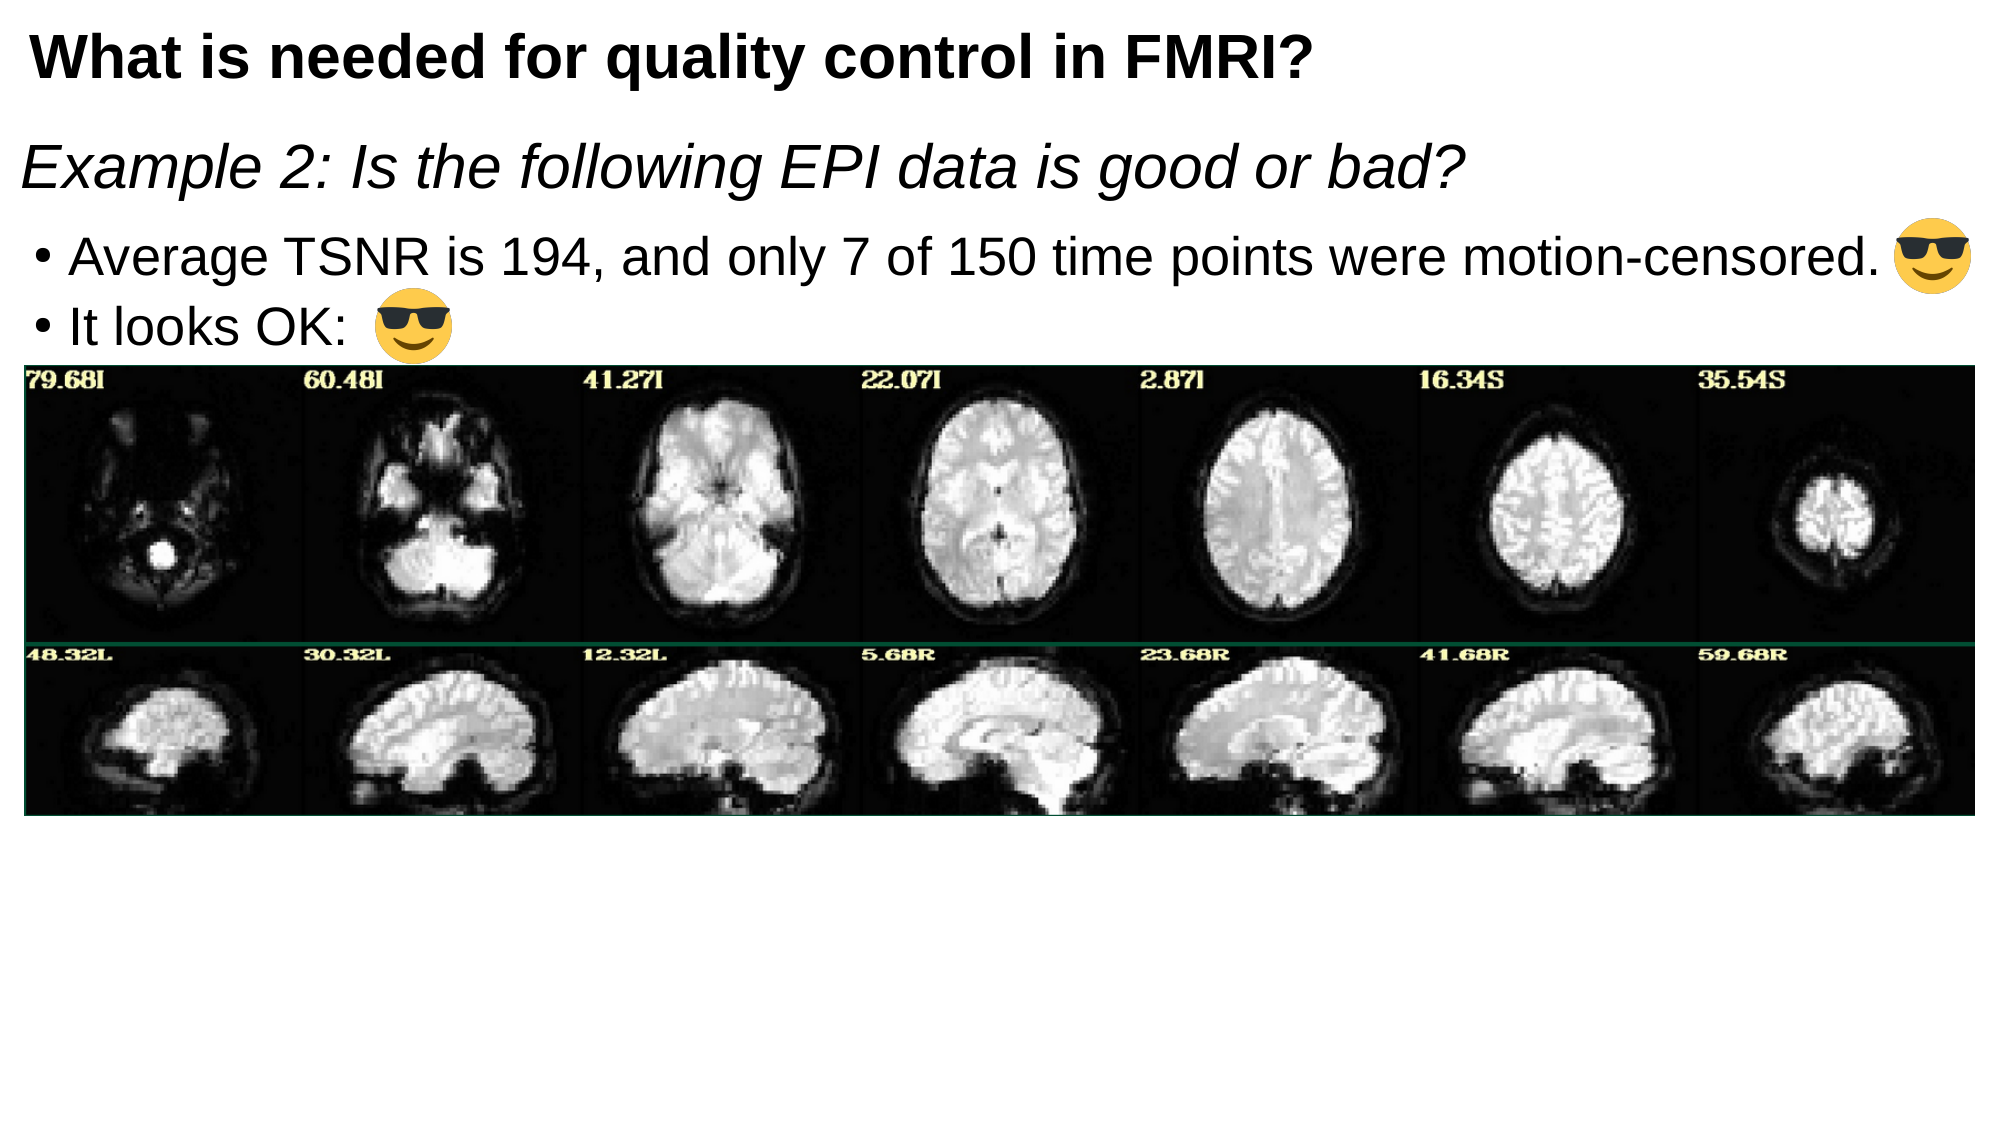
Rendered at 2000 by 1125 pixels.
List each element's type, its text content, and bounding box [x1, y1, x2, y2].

text_box Average TSNR is 194, and only 7 of 150 time points were motion-censored. It looks OK: [18, 210, 1934, 365]
picture [24, 286, 1975, 816]
picture [1892, 216, 1973, 296]
text_box What is needed for quality control in FMRI? [15, 15, 1344, 100]
text_box Example 2: Is the following EPI data is good or bad? [5, 124, 1484, 210]
